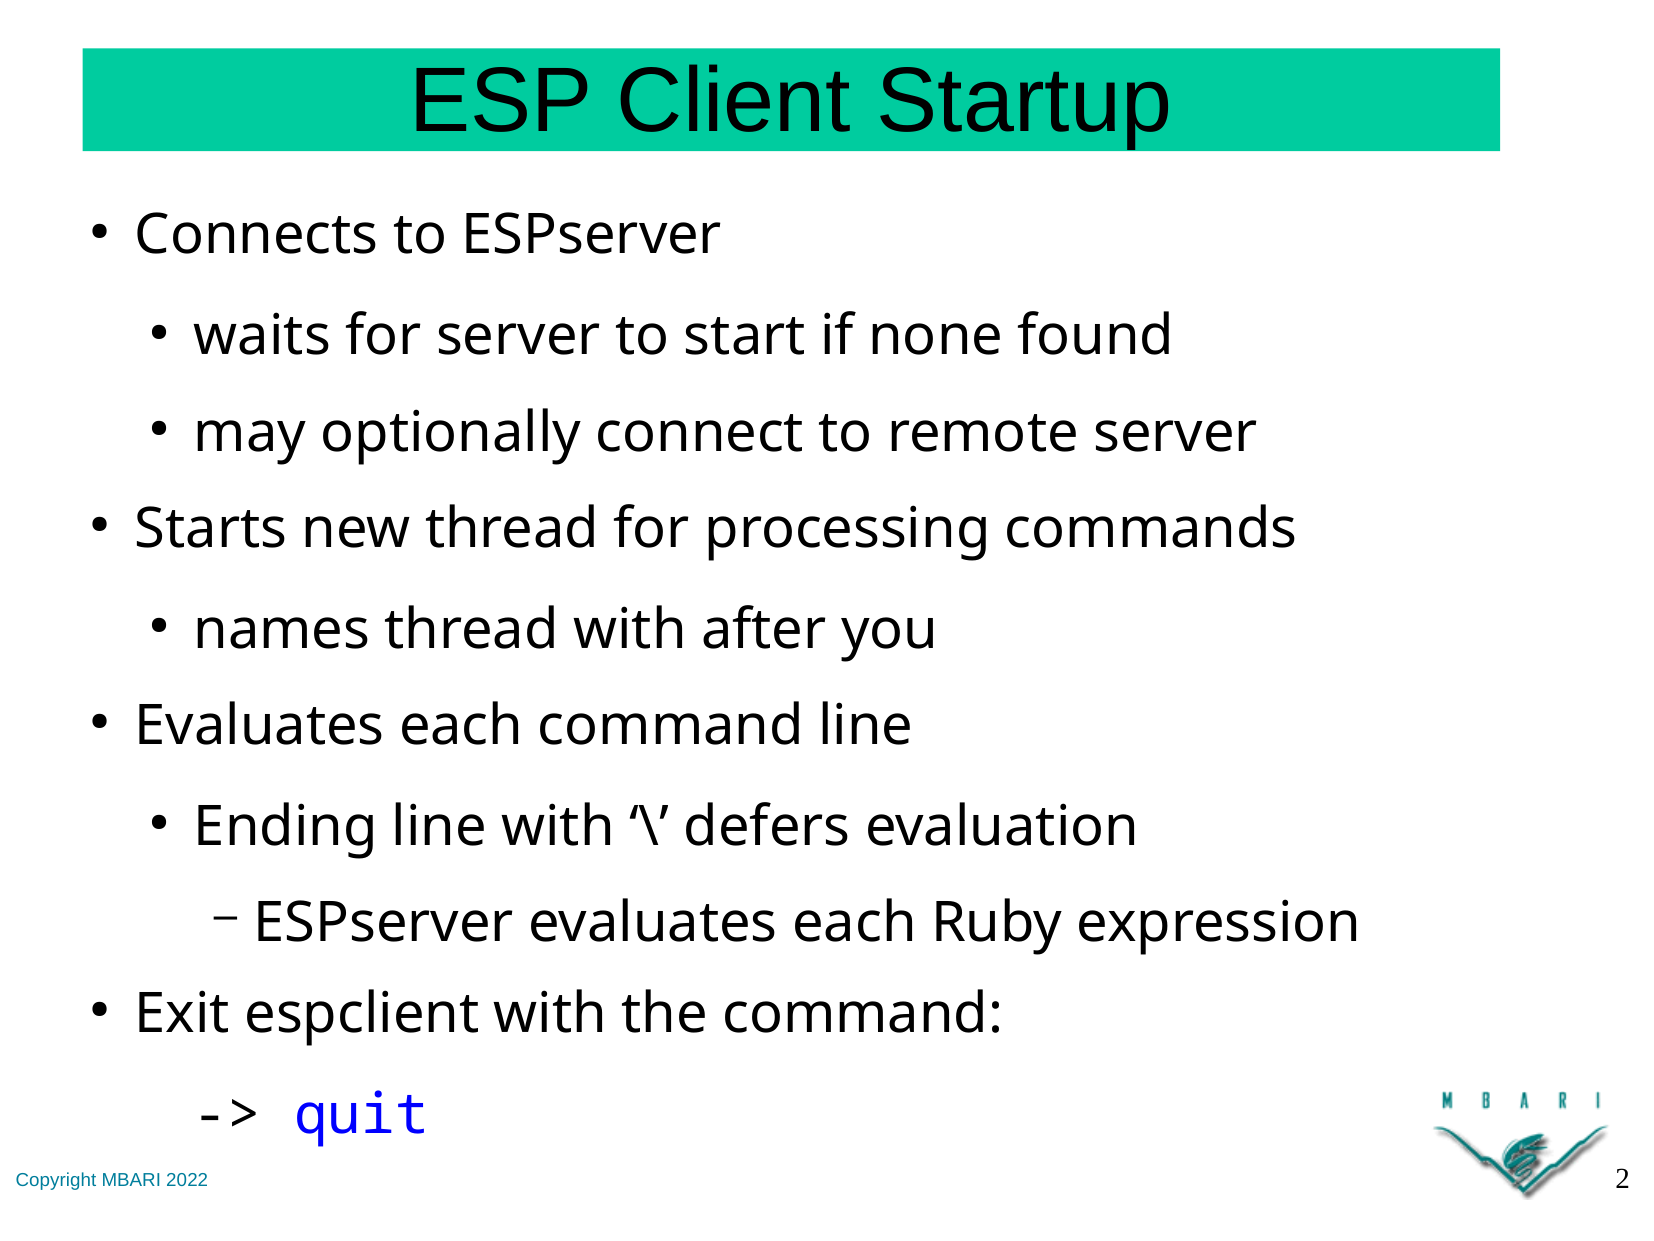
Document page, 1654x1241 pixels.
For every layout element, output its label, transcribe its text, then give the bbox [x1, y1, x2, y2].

list Connects to ESPserver waits for server to start if none found may optionally connect to remote server Starts new thread for processing commands names thread with after you Evaluates each command line Ending line with ‘\’ defers evaluation ESPserver evaluates each Ruby expression Exit espclient with the command: -> quit [75, 194, 1651, 1163]
title ESP Client Startup [82, 48, 1501, 152]
picture [1426, 1163, 1613, 1200]
